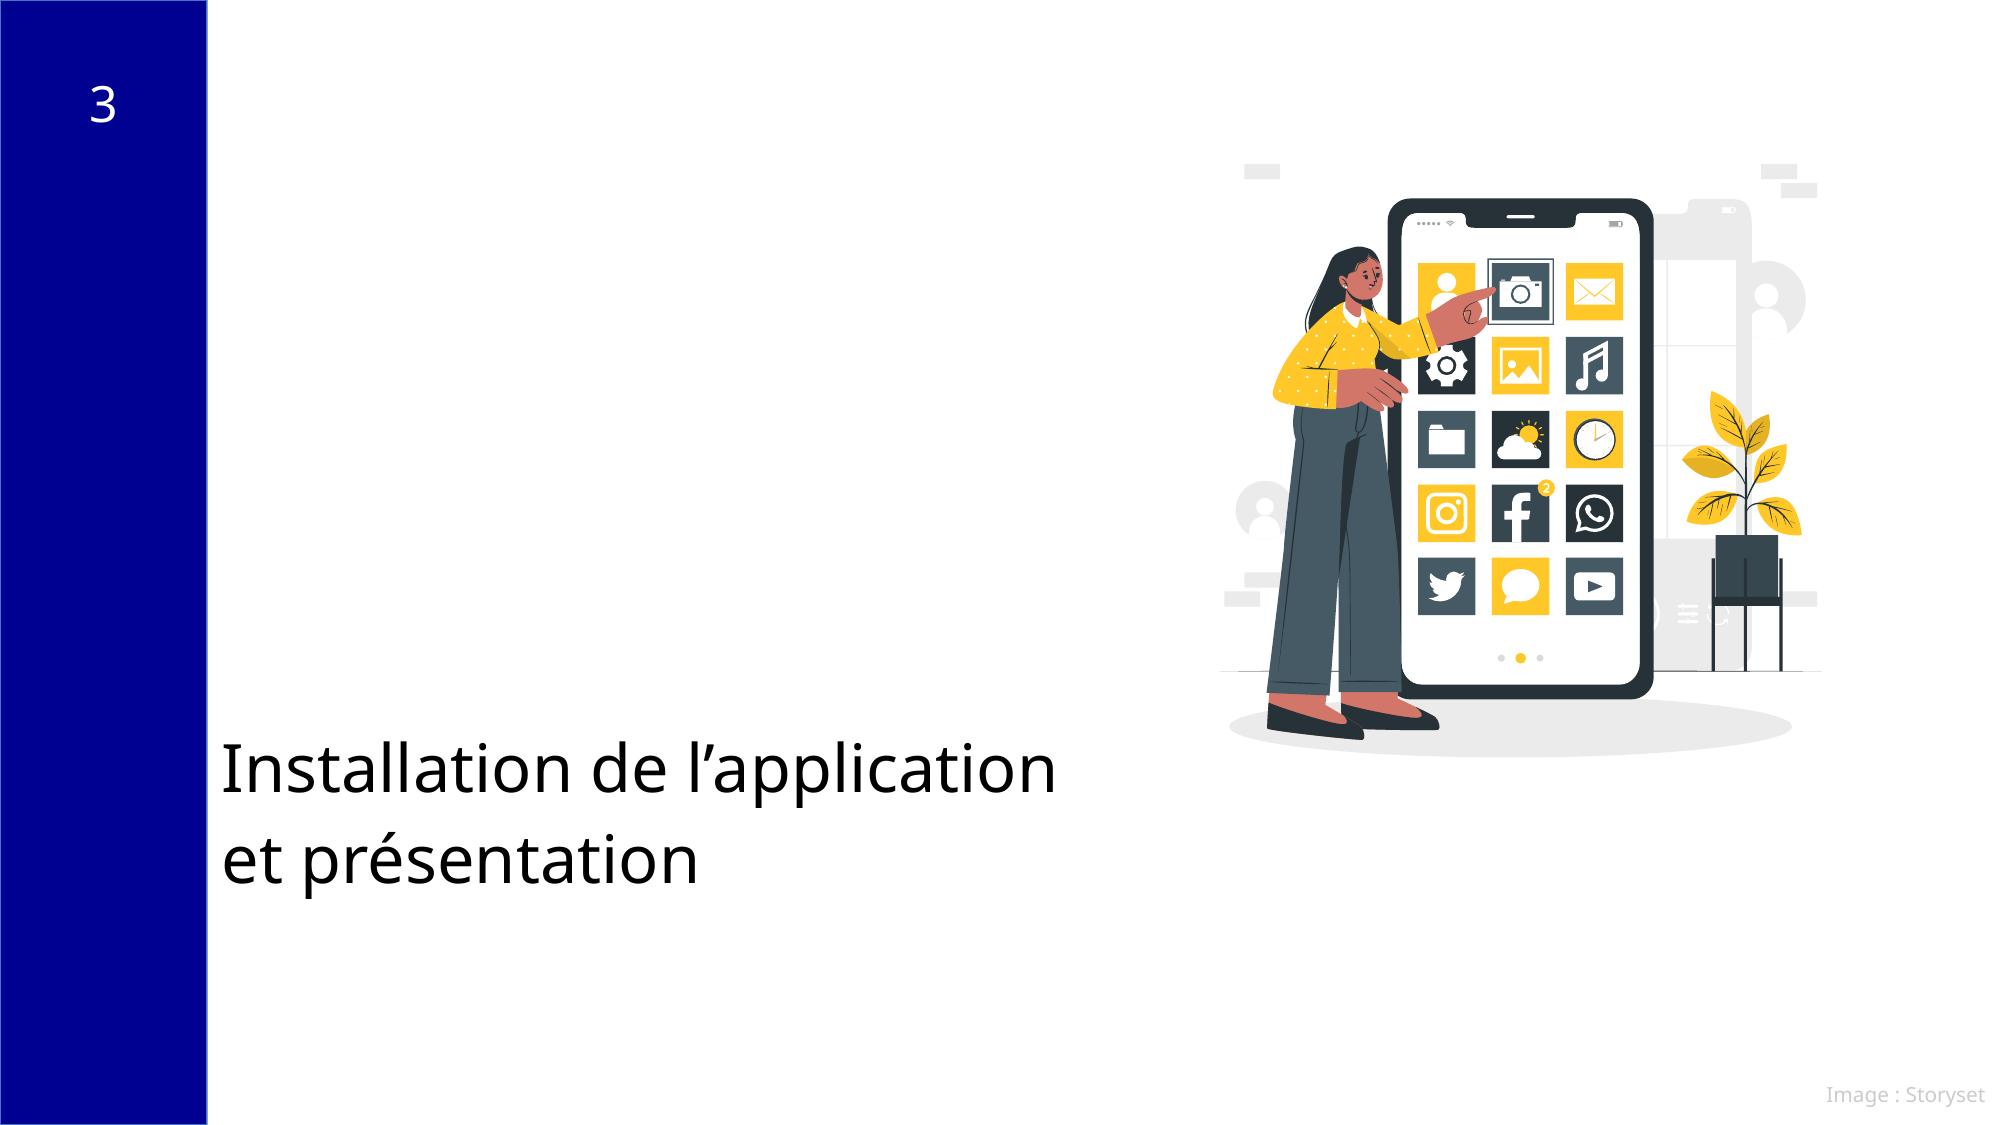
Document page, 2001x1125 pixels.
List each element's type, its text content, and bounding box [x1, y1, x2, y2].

text_box 3 [0, 0, 207, 207]
text_box Image : Storyset [1565, 1062, 2000, 1125]
picture [1181, 118, 1861, 798]
text_box Installation de l’application et présentation [206, 708, 1684, 916]
